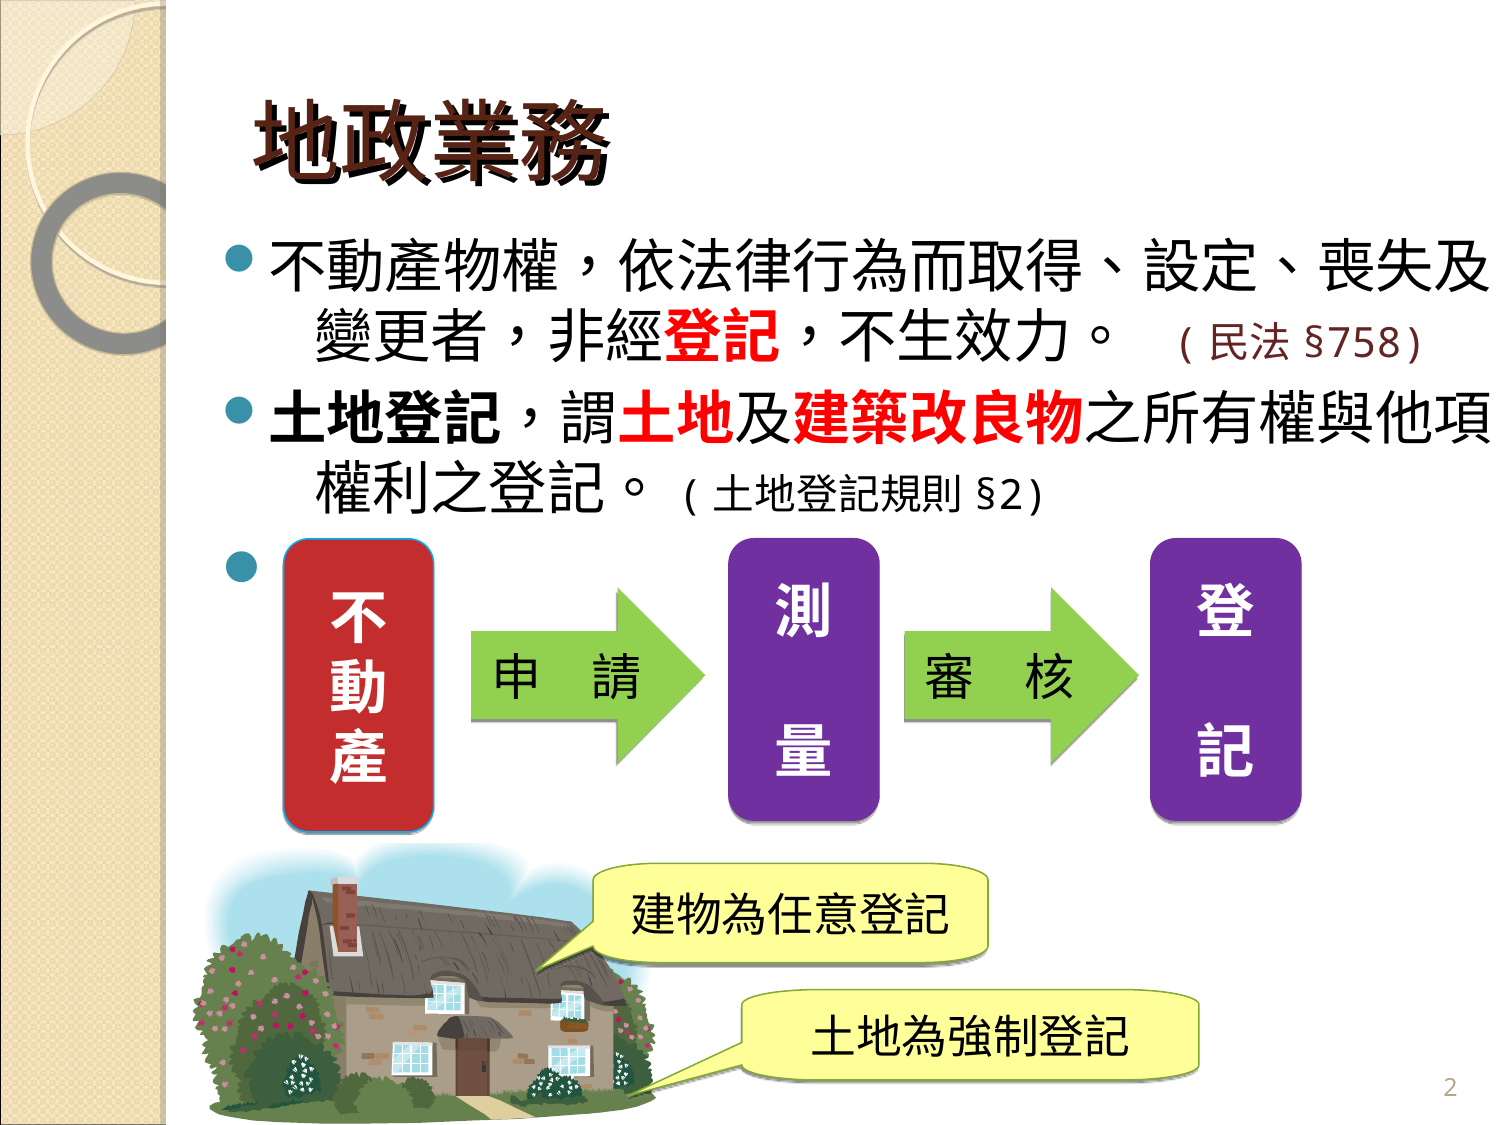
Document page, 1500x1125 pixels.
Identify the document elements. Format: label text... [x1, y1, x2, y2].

title 地政業務 [235, 45, 1466, 221]
text_box 登 記 [1150, 538, 1301, 821]
text_box 申 請 [471, 587, 706, 764]
text_box 建物為任意登記 [535, 863, 988, 971]
text_box 測 量 [728, 538, 879, 821]
text_box 審 核 [904, 587, 1140, 764]
text_box 不 動 產 [283, 538, 434, 832]
text_box [1413, 1034, 1489, 1113]
text_box 土地為強制登記 [627, 989, 1199, 1096]
picture [191, 843, 658, 1125]
list 不動產物權，依法律行為而取得、設定、喪失及變更者，非經登記，不生效力。 (民法§758) 土地登記，謂土地及建築改良物之所有權與他項權利之登記。(土地登記規則§2) [179, 221, 1500, 965]
